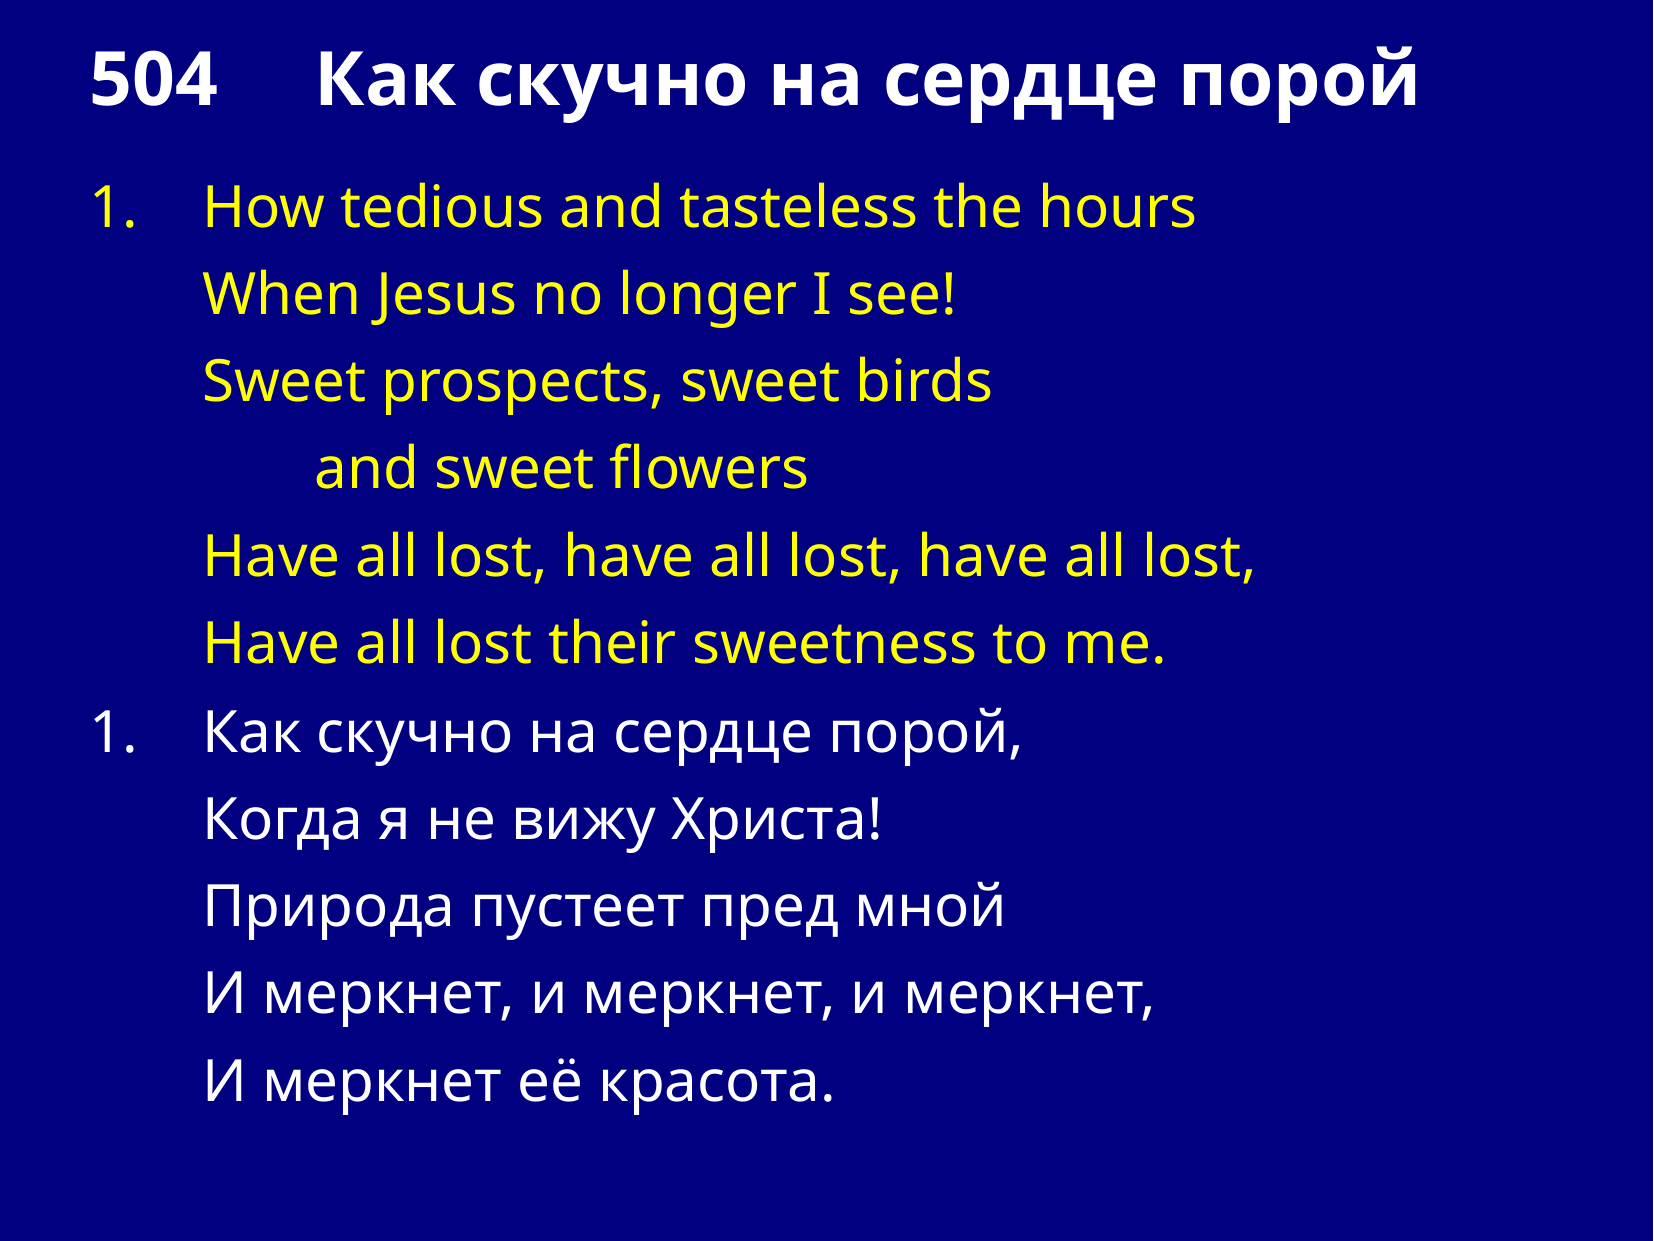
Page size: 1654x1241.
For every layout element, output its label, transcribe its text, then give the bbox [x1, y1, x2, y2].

text_box 1. How tedious and tasteless the hours When Jesus no longer I see! Sweet prospects, sweet birds and sweet flowers Have all lost, have all lost, have all lost, Have all lost their sweetness to me. [75, 150, 1576, 638]
text_box 1. Как скучно на сердце порой, Когда я не вижу Христа! Природа пустеет пред мной И меркнет, и меркнет, и меркнет, И меркнет её красота. [75, 675, 1576, 1163]
text_box 504 Как скучно на сердце порой [75, 18, 1576, 131]
